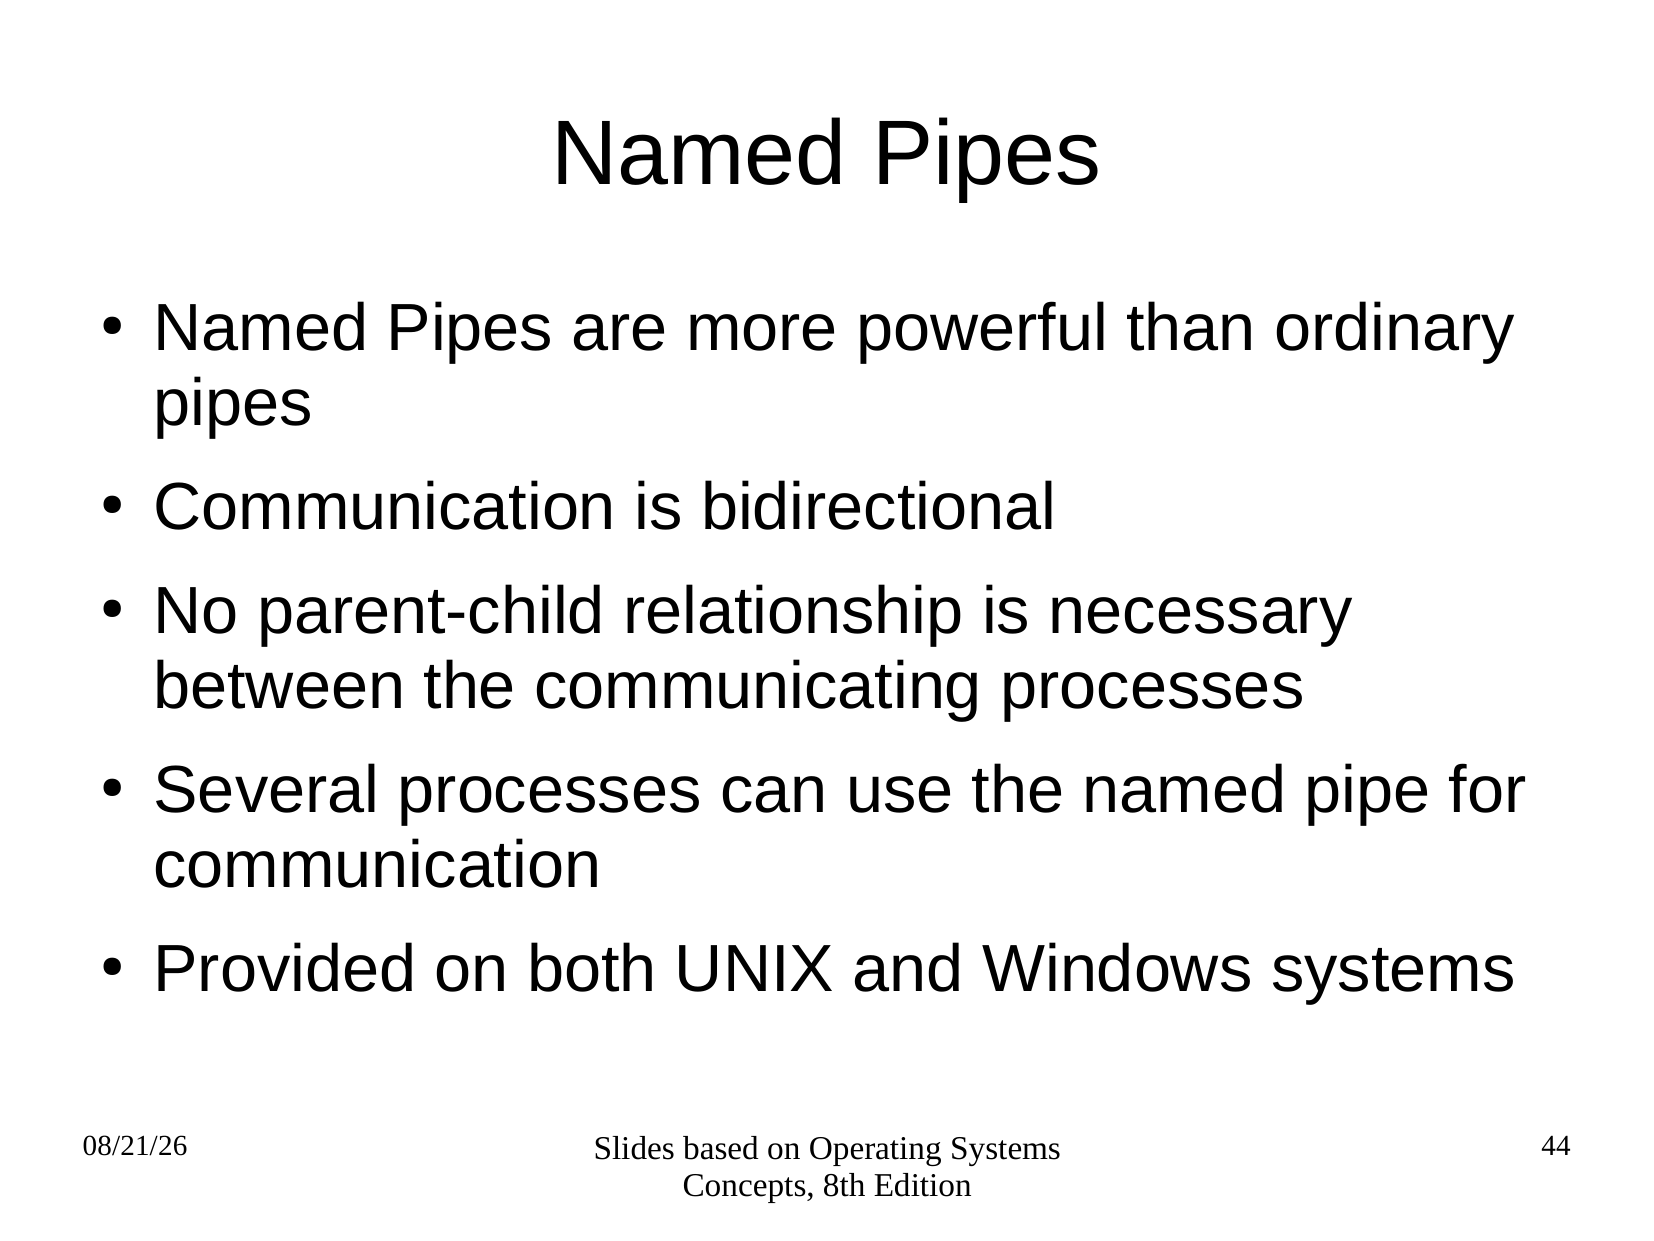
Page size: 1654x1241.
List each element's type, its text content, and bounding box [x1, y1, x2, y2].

list Named Pipes are more powerful than ordinary pipes Communication is bidirectional No parent-child relationship is necessary between the communicating processes Several processes can use the named pipe for communication Provided on both UNIX and Windows systems [82, 290, 1571, 1109]
title Named Pipes [82, 49, 1571, 257]
